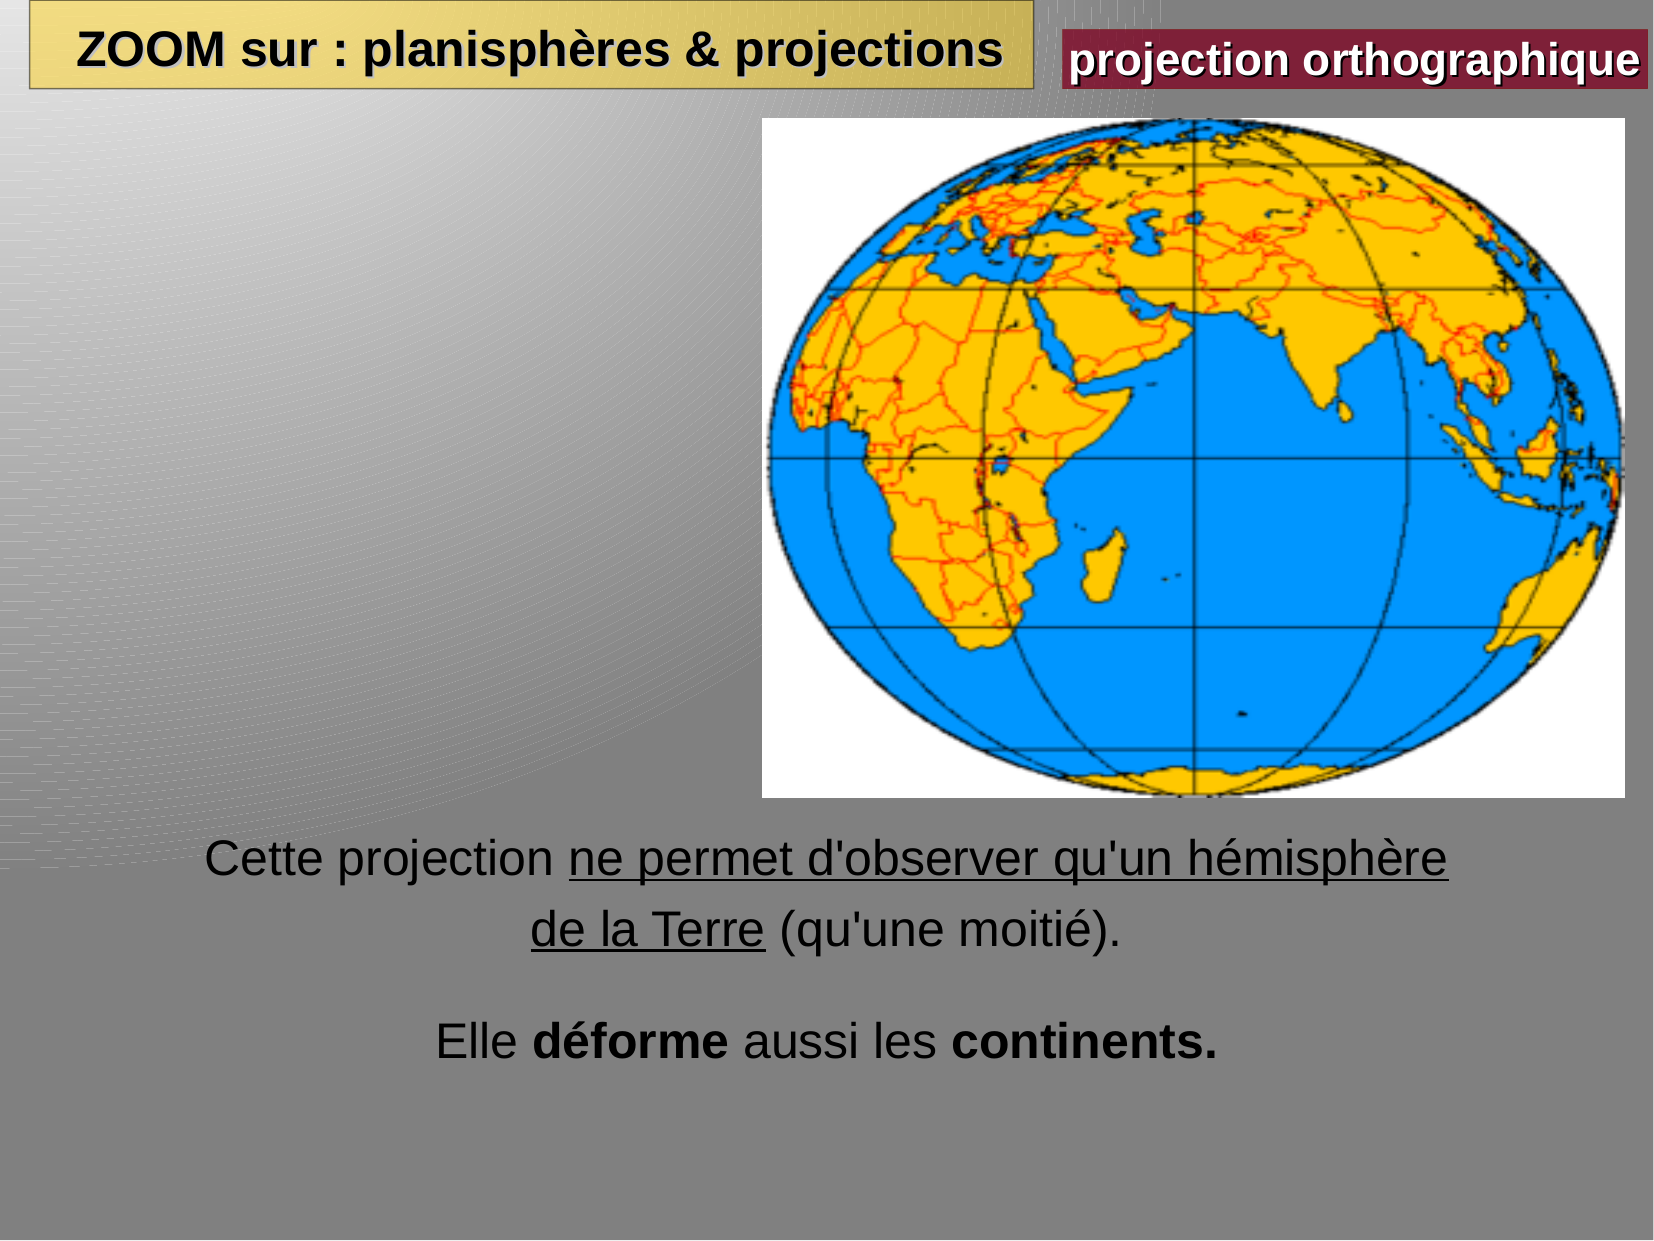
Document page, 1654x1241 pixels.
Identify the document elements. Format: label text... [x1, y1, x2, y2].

text_box Cette projection ne permet d'observer qu'un hémisphère de la Terre (qu'une moitié). [0, 797, 1654, 975]
text_box Elle déforme aussi les continents. [177, 915, 1477, 1152]
picture [762, 118, 1625, 798]
text_box projection orthographique [1062, 29, 1648, 89]
text_box ZOOM sur : planisphères & projections [29, 0, 1034, 89]
